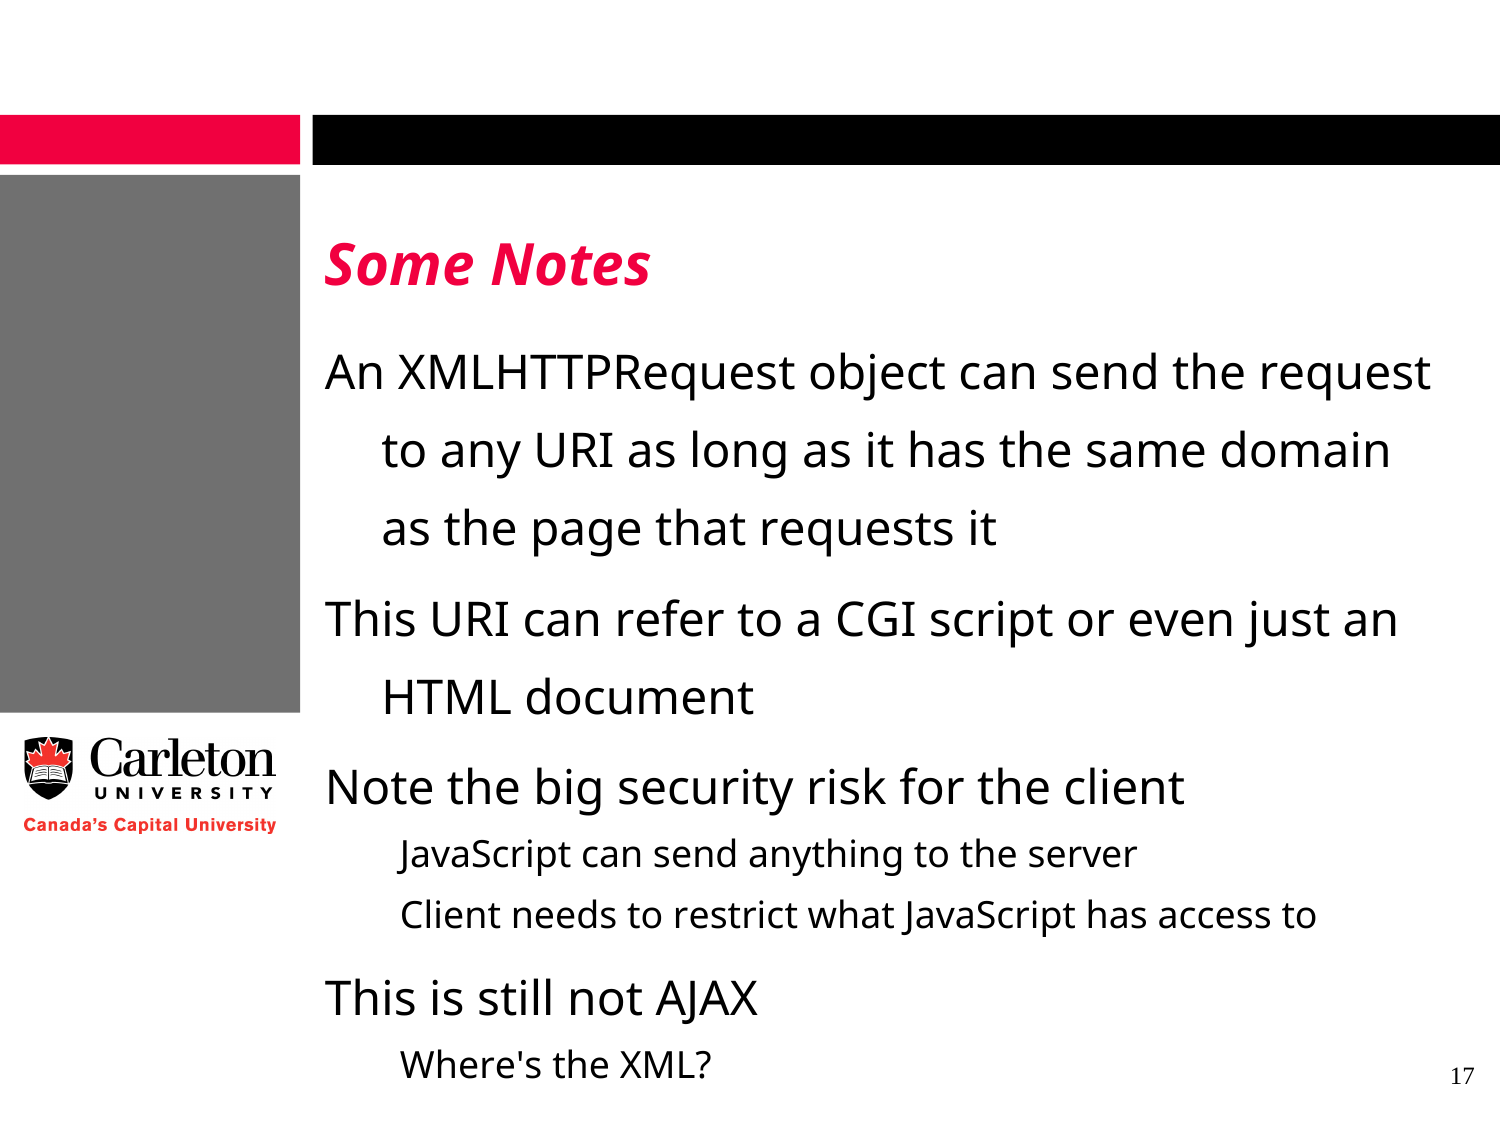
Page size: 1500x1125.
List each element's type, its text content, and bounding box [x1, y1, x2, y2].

list An XMLHTTPRequest object can send the request to any URI as long as it has the same domain as the page that requests it This URI can refer to a CGI script or even just an HTML document Note the big security risk for the client JavaScript can send anything to the server Client needs to restrict what JavaScript has access to This is still not AJAX Where's the XML? [324, 324, 1450, 1036]
picture [24, 737, 276, 834]
title Some Notes [324, 187, 1450, 324]
